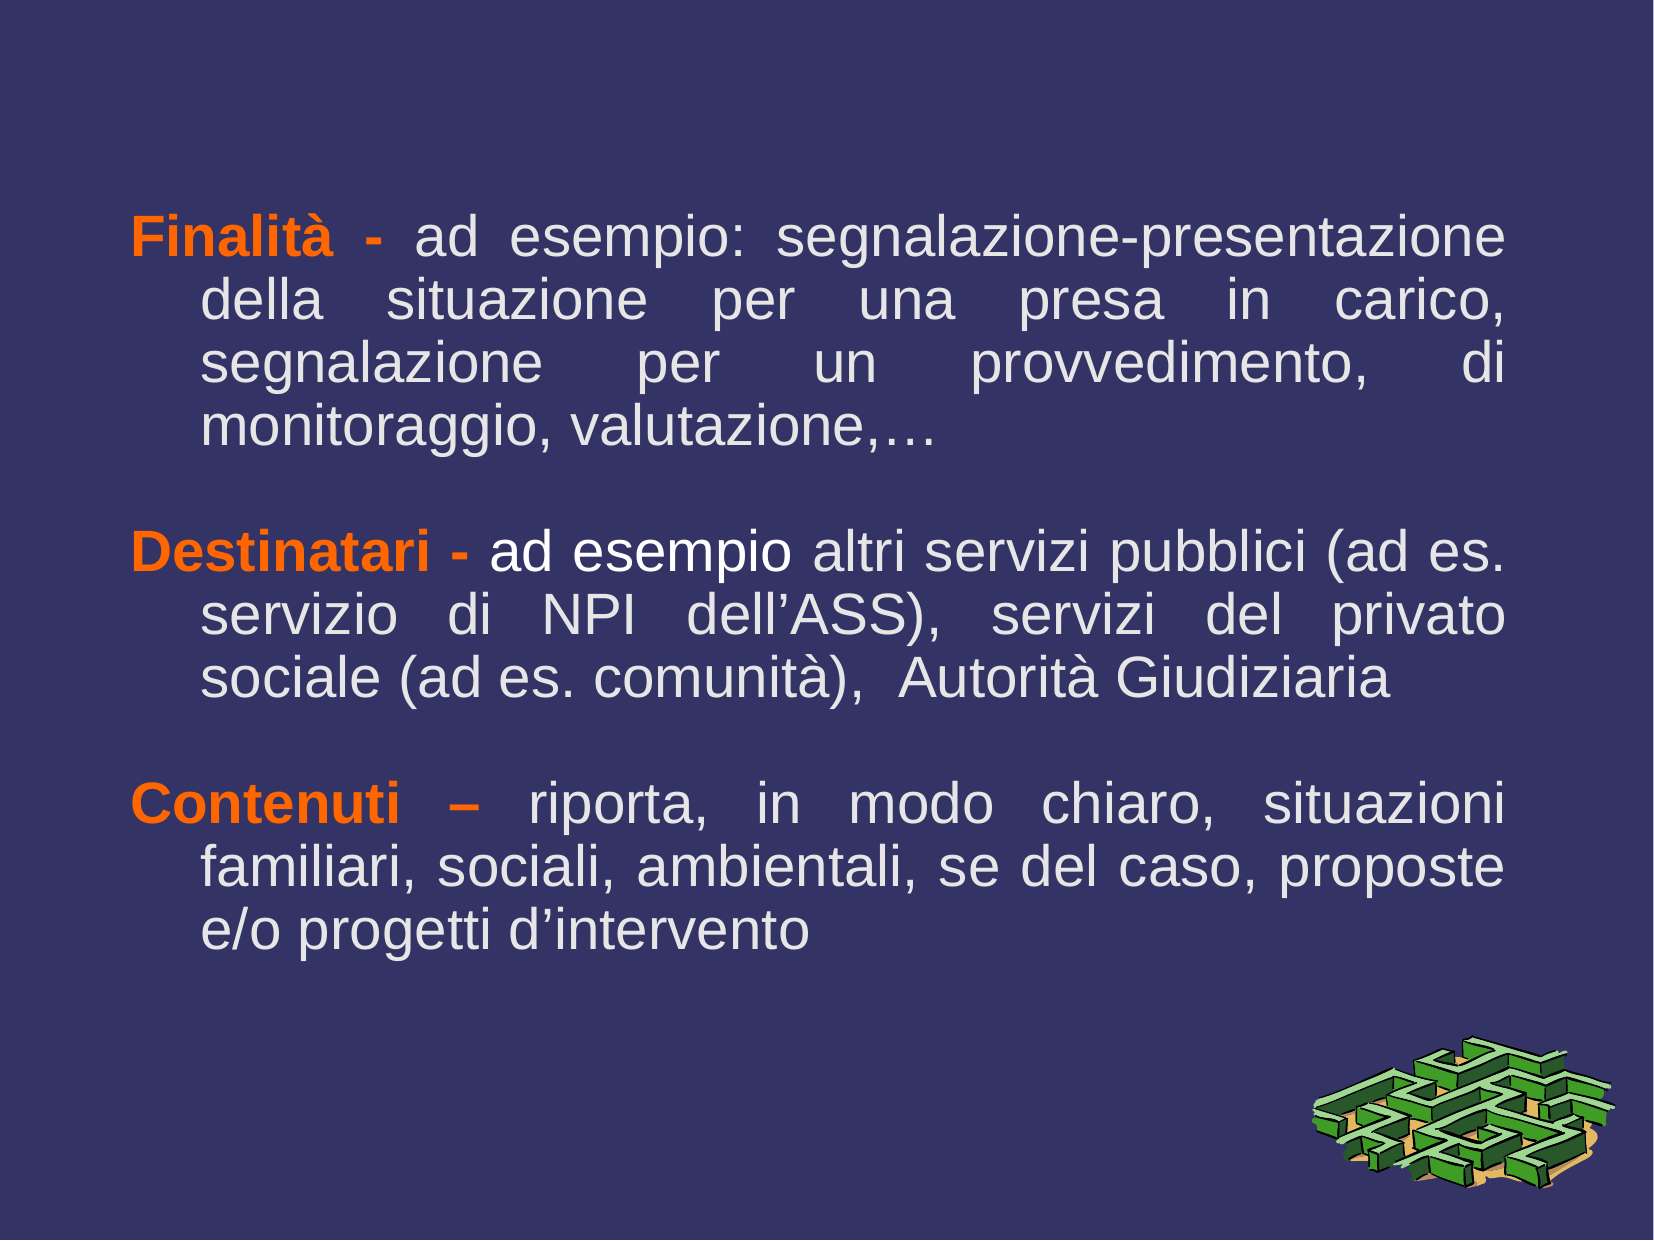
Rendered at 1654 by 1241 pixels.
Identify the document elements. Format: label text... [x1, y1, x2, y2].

text_box Finalità - ad esempio: segnalazione-presentazione della situazione per una presa in carico, segnalazione per un provvedimento, di monitoraggio, valutazione,… Destinatari - ad esempio altri servizi pubblici (ad es. servizio di NPI dell’ASS), servizi del privato sociale (ad es. comunità), Autorità Giudiziaria Contenuti – riporta, in modo chiaro, situazioni familiari, sociali, ambientali, se del caso, proposte e/o progetti d’intervento [117, 206, 1509, 1123]
